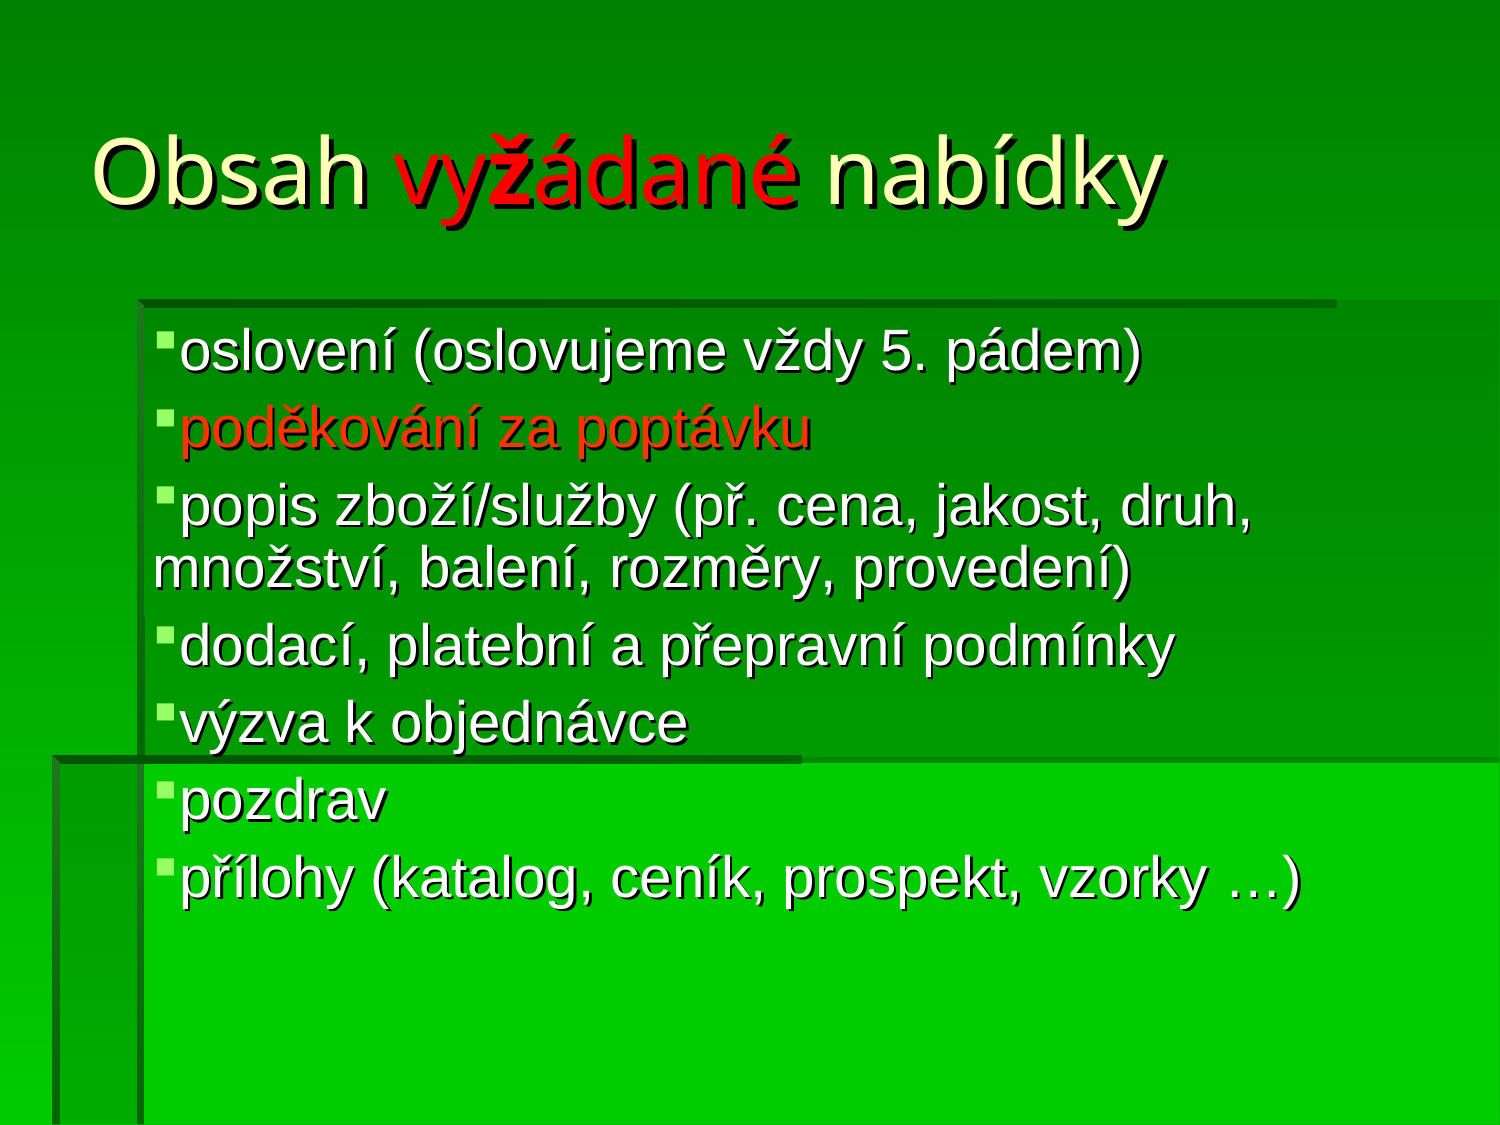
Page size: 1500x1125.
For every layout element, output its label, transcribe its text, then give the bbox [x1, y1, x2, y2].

title Obsah vyžádané nabídky [75, 40, 1451, 276]
list oslovení (oslovujeme vždy 5. pádem) poděkování za poptávku popis zboží/služby (př. cena, jakost, druh, množství, balení, rozměry, provedení) dodací, platební a přepravní podmínky výzva k objednávce pozdrav přílohy (katalog, ceník, prospekt, vzorky …)‏ [137, 312, 1451, 1000]
